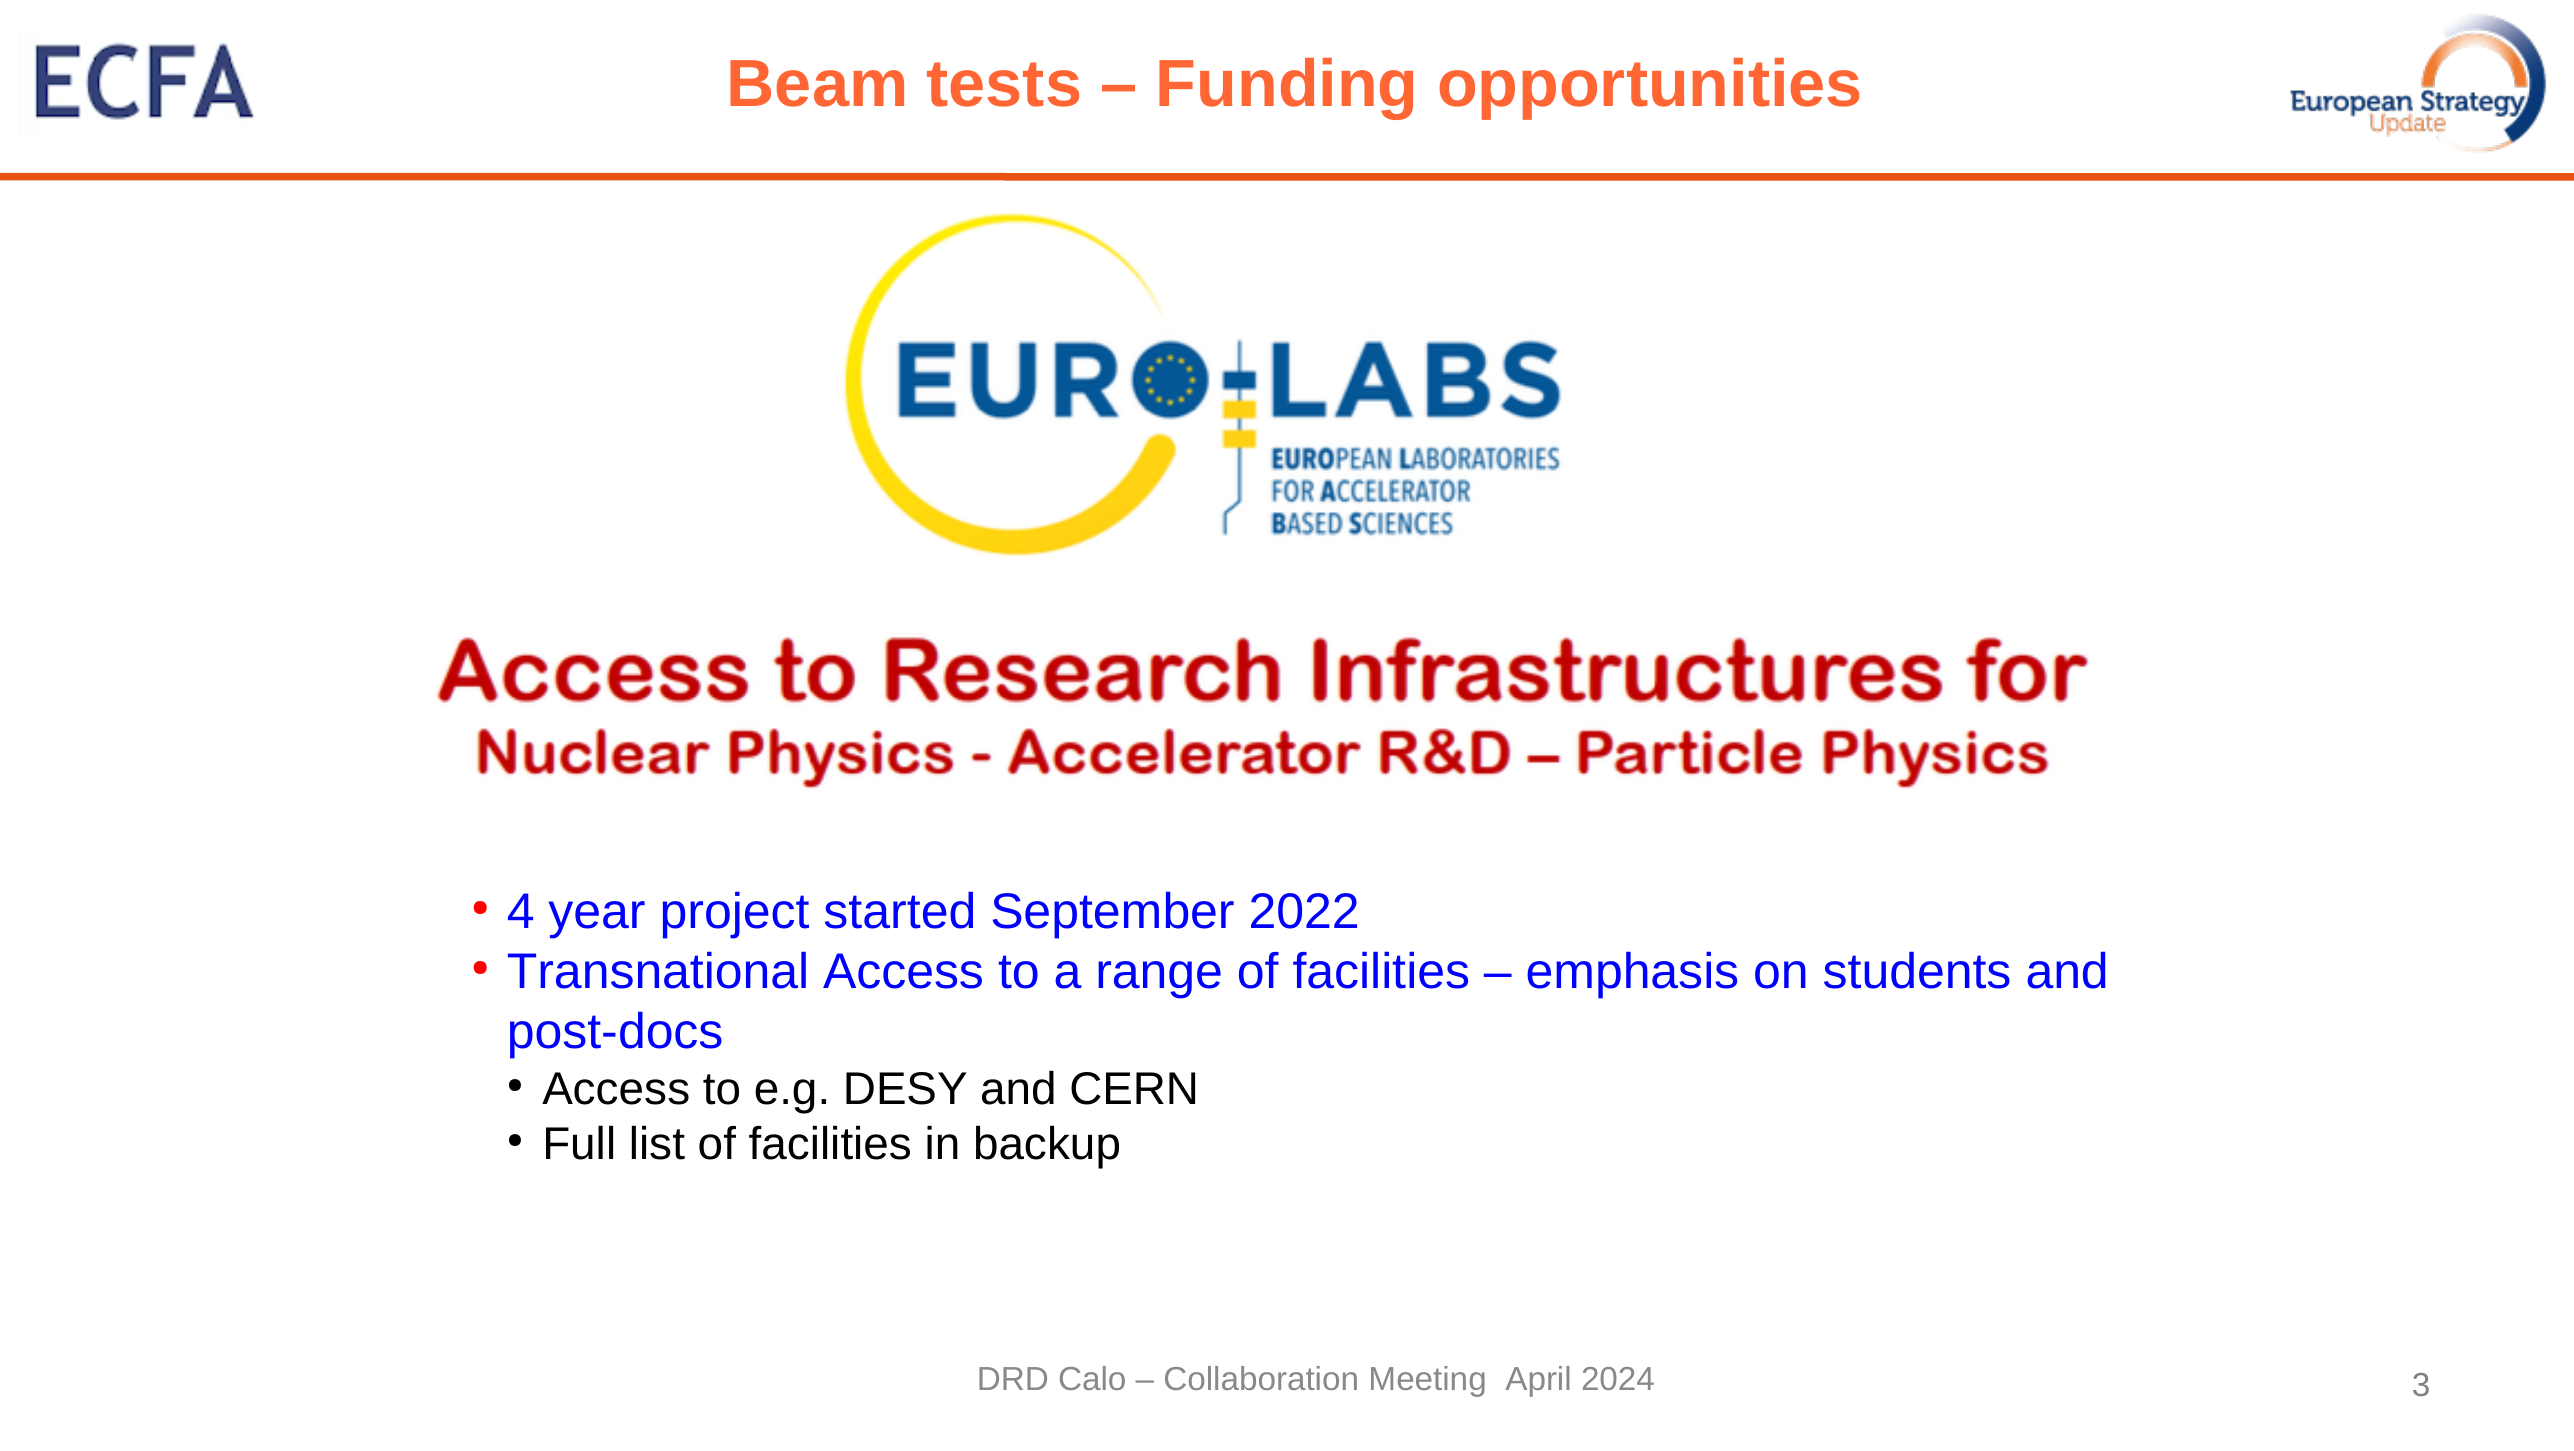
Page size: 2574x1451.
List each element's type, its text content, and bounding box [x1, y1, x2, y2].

text_box 4 year project started September 2022 Transnational Access to a range of facilities – emphasis on students and post-docs Access to e.g. DESY and CERN Full list of facilities in backup [456, 751, 2157, 1133]
picture [18, 31, 222, 139]
title Beam tests – Funding opportunities [222, 0, 2368, 168]
picture [394, 208, 2121, 832]
picture [2289, 0, 2548, 217]
